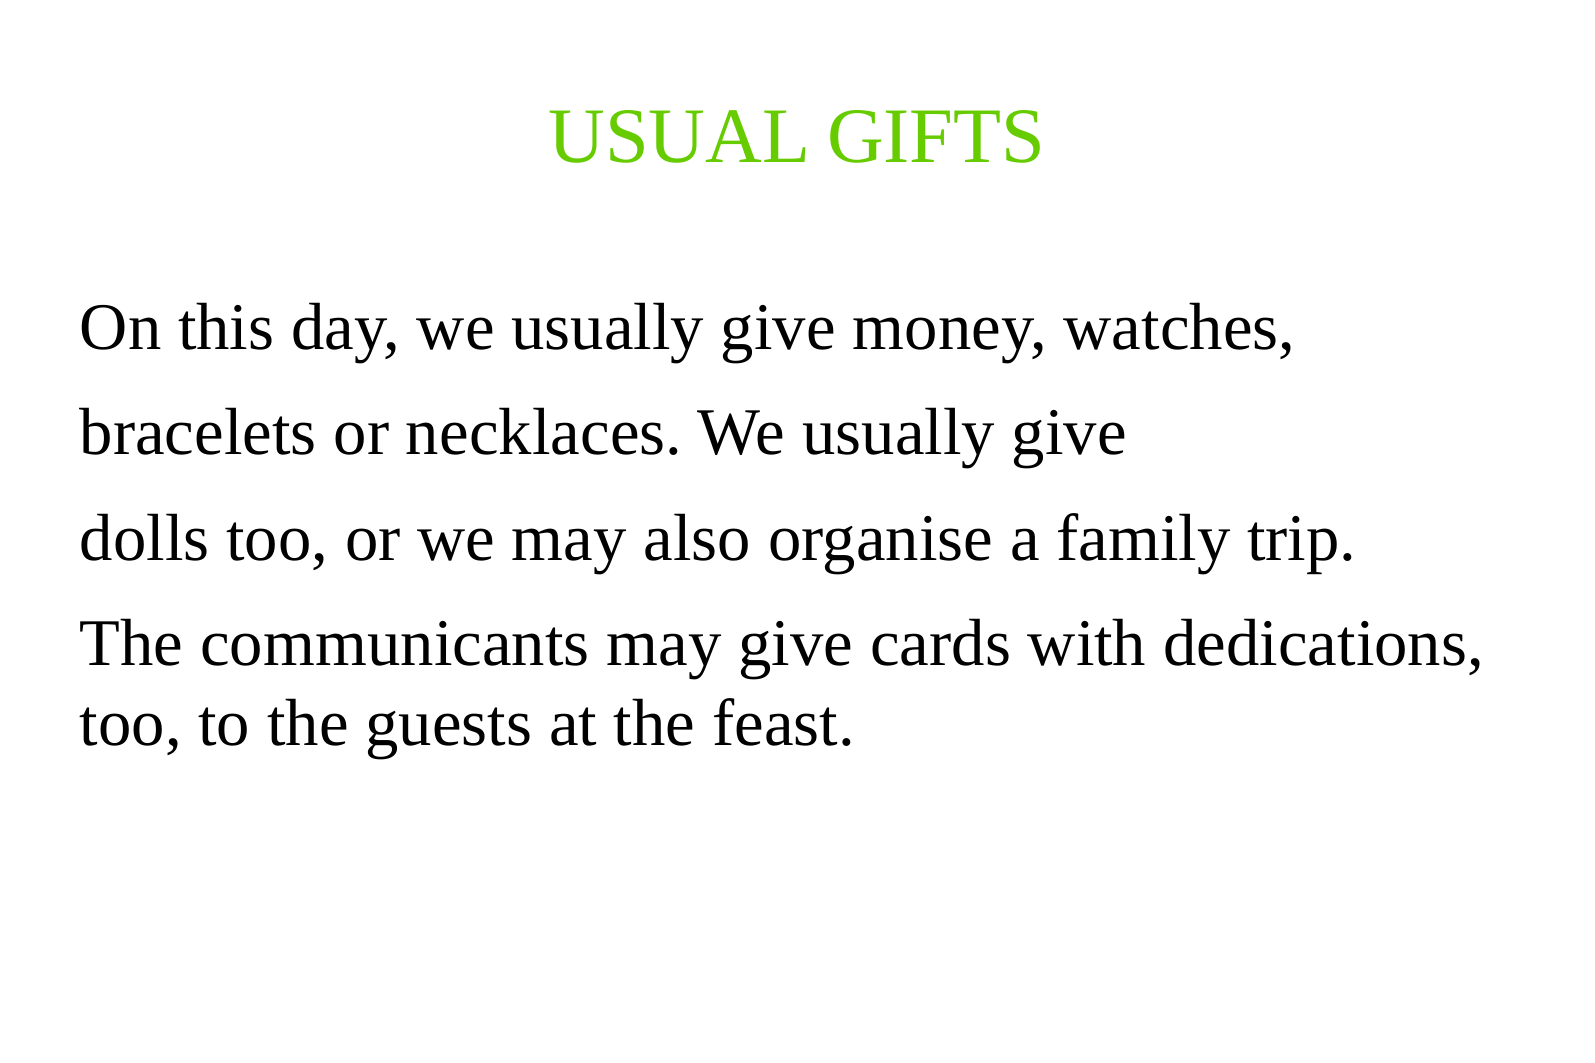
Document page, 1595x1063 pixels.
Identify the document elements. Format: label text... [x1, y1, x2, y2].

title USUAL GIFTS [79, 42, 1515, 220]
list On this day, we usually give money, watches, bracelets or necklaces. We usually give dolls too, or we may also organise a family trip. The communicants may give cards with dedications, too, to the guests at the feast. [79, 220, 1515, 806]
